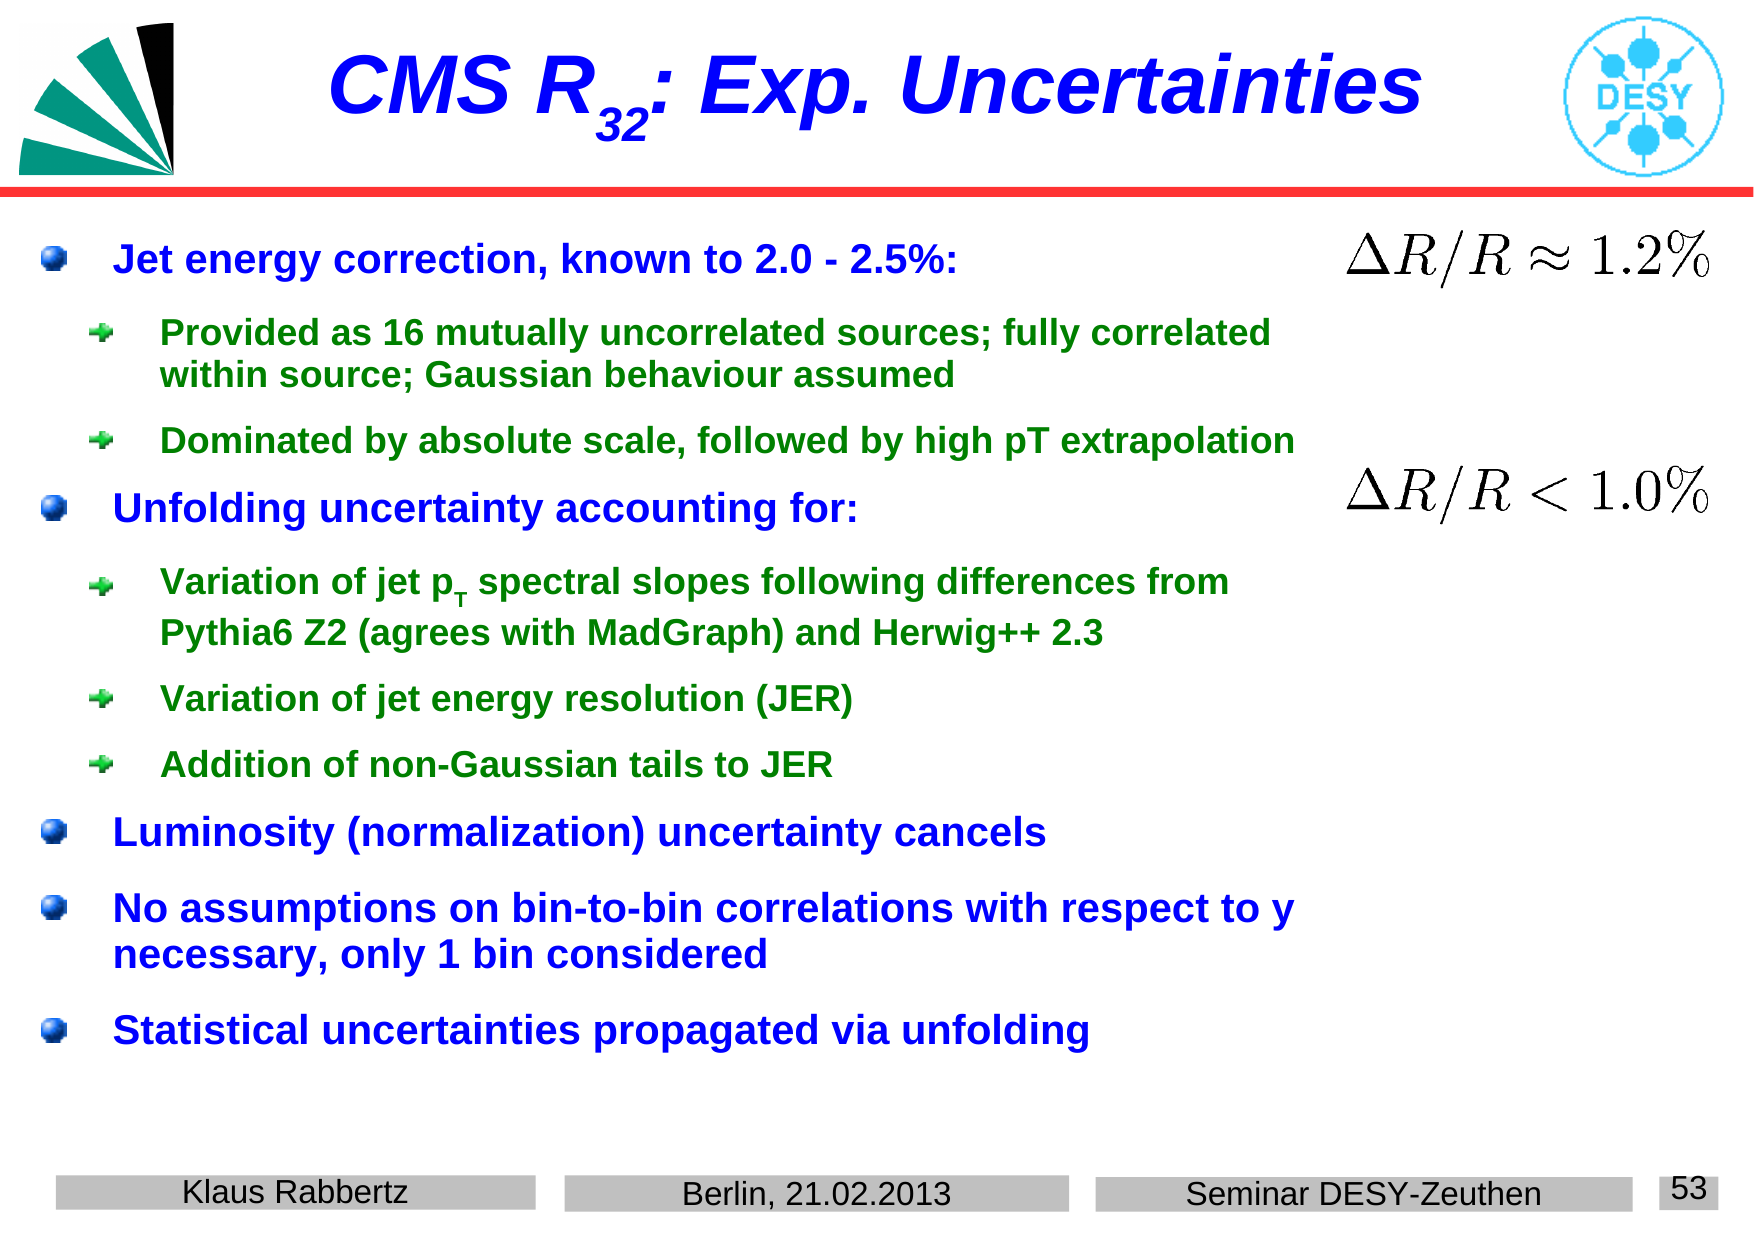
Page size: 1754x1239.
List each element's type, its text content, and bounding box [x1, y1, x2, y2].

title CMS R32: Exp. Uncertainties [197, 12, 1556, 178]
picture [19, 23, 174, 177]
picture [1339, 223, 1720, 293]
list Jet energy correction, known to 2.0 - 2.5%: Provided as 16 mutually uncorrelated sources; fully correlated within source; Gaussian behaviour assumed Dominated by absolute scale, followed by high pT extrapolation Unfolding uncertainty accounting for: Variation of jet pT spectral slopes following differences from Pythia6 Z2 (agrees with MadGraph) and Herwig++ 2.3 Variation of jet energy resolution (JER) Addition of non-Gaussian tails to JER Luminosity (normalization) uncertainty cancels No assumptions on bin-to-bin correlations with respect to y necessary, only 1 bin considered Statistical uncertainties propagated via unfolding [30, 235, 1336, 1054]
picture [1559, 12, 1729, 182]
picture [1339, 458, 1719, 529]
